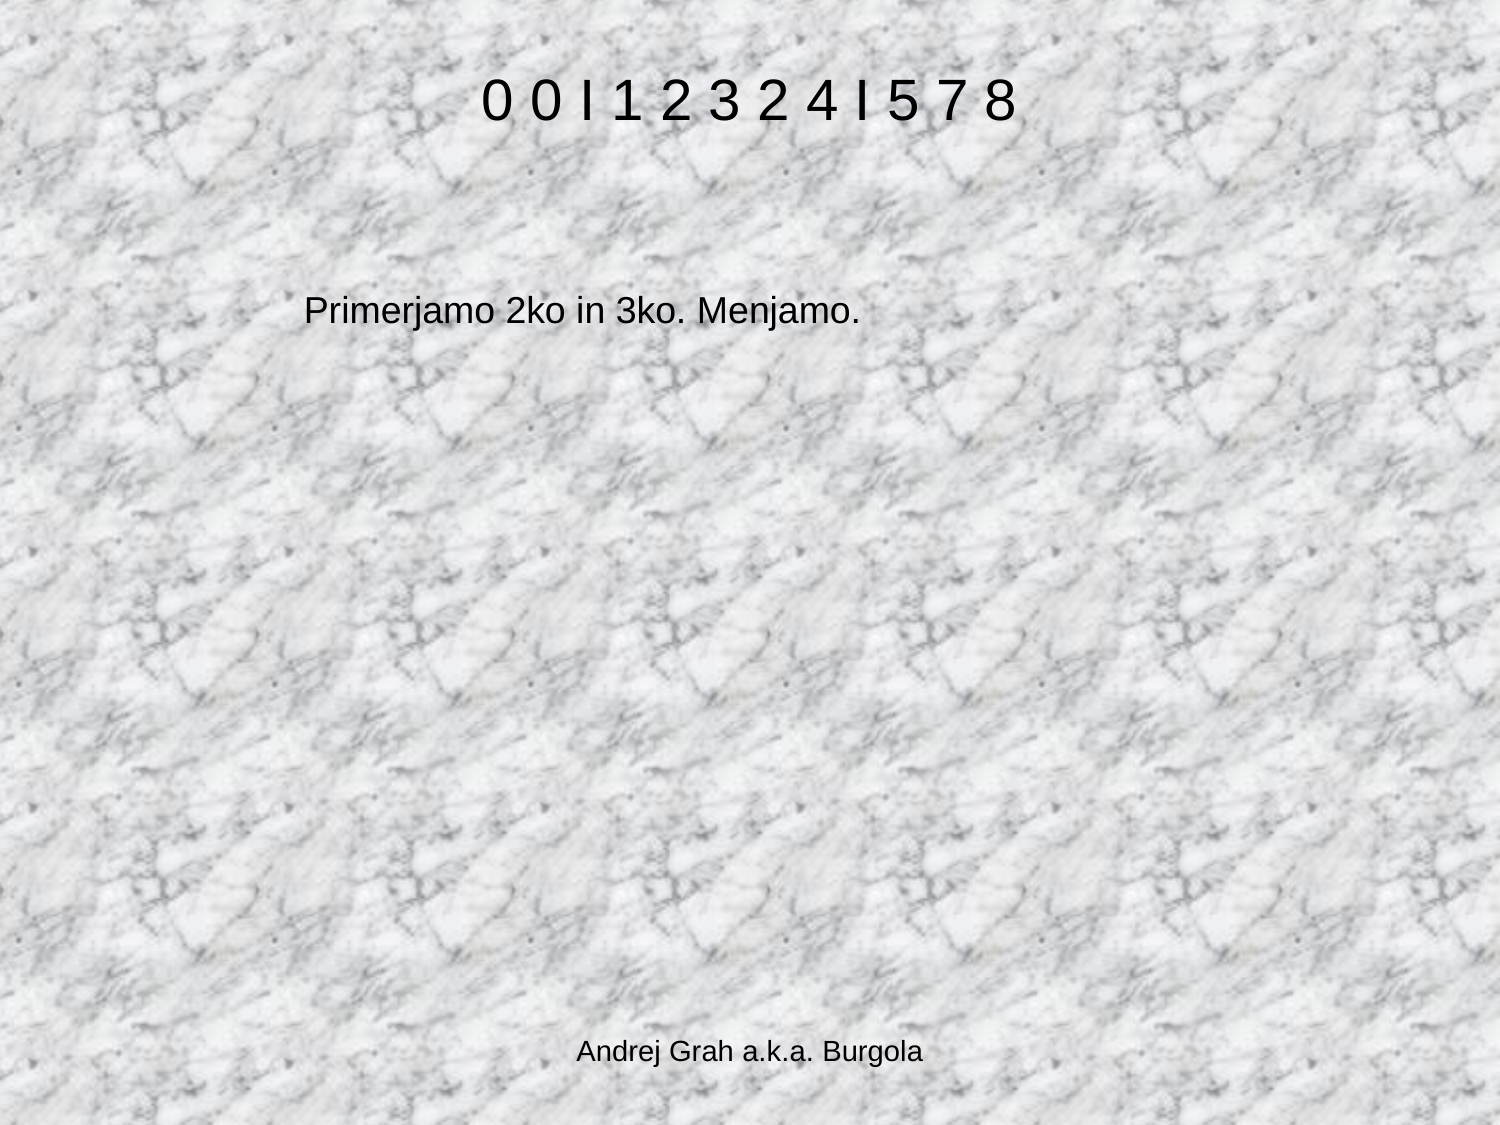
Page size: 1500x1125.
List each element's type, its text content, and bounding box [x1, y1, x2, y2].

text_box Primerjamo 2ko in 3ko. Menjamo. [289, 278, 1317, 340]
picture [0, 0, 1500, 1125]
text_box 0 0 I 1 2 3 2 4 I 5 7 8 [265, 54, 1235, 141]
text_box Andrej Grah a.k.a. Burgola [512, 1024, 988, 1103]
